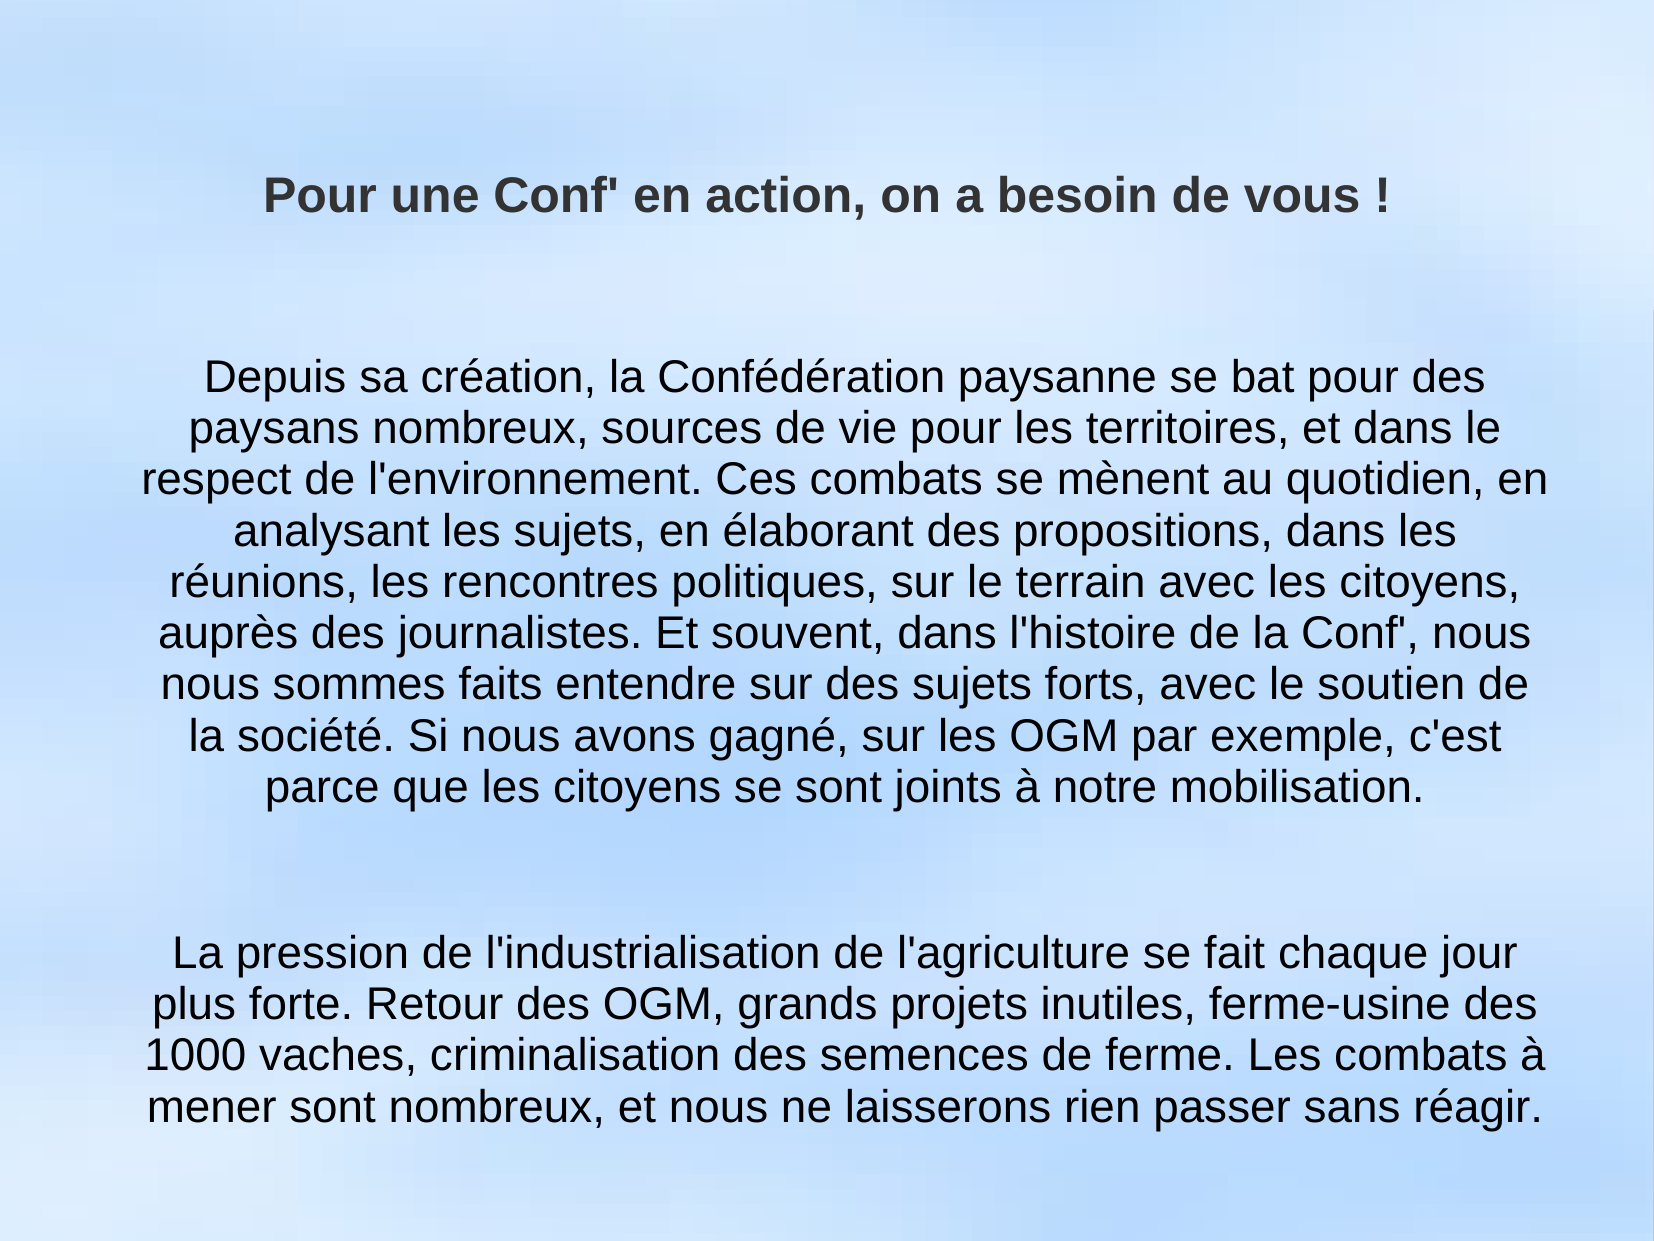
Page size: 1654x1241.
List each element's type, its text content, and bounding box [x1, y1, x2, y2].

title Pour une Conf' en action, on a besoin de vous ! [121, 91, 1534, 299]
list Depuis sa création, la Confédération paysanne se bat pour des paysans nombreux, sources de vie pour les territoires, et dans le respect de l'environnement. Ces combats se mènent au quotidien, en analysant les sujets, en élaborant des propositions, dans les réunions, les rencontres politiques, sur le terrain avec les citoyens, auprès des journalistes. Et souvent, dans l'histoire de la Conf', nous nous sommes faits entendre sur des sujets forts, avec le soutien de la société. Si nous avons gagné, sur les OGM par exemple, c'est parce que les citoyens se sont joints à notre mobilisation. La pression de l'industrialisation de l'agriculture se fait chaque jour plus forte. Retour des OGM, grands projets inutiles, ferme-usine des 1000 vaches, criminalisation des semences de ferme. Les combats à mener sont nombreux, et nous ne laisserons rien passer sans réagir. [139, 350, 1552, 1241]
picture [0, 0, 1654, 1241]
